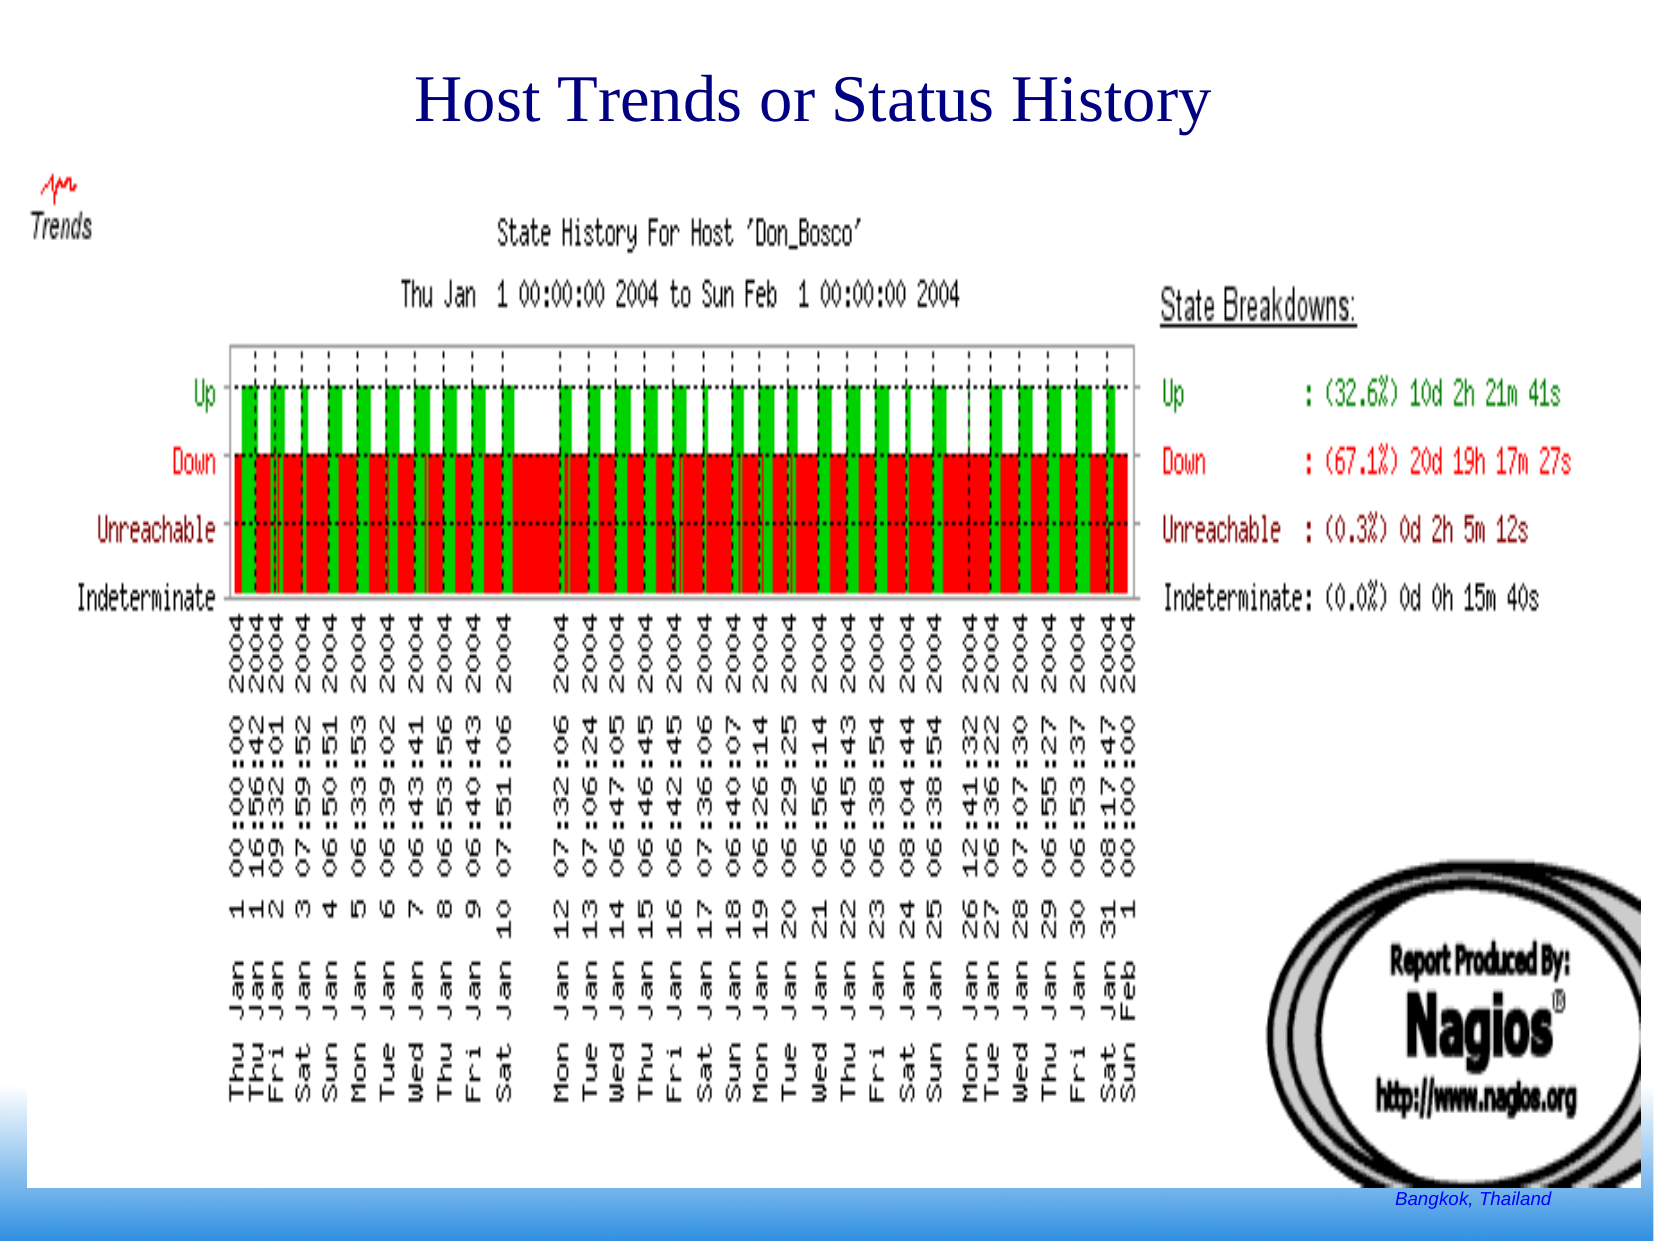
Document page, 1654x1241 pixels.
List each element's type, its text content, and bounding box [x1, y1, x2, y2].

picture [0, 165, 1654, 1241]
text_box Host Trends or Status History [414, 58, 1209, 139]
